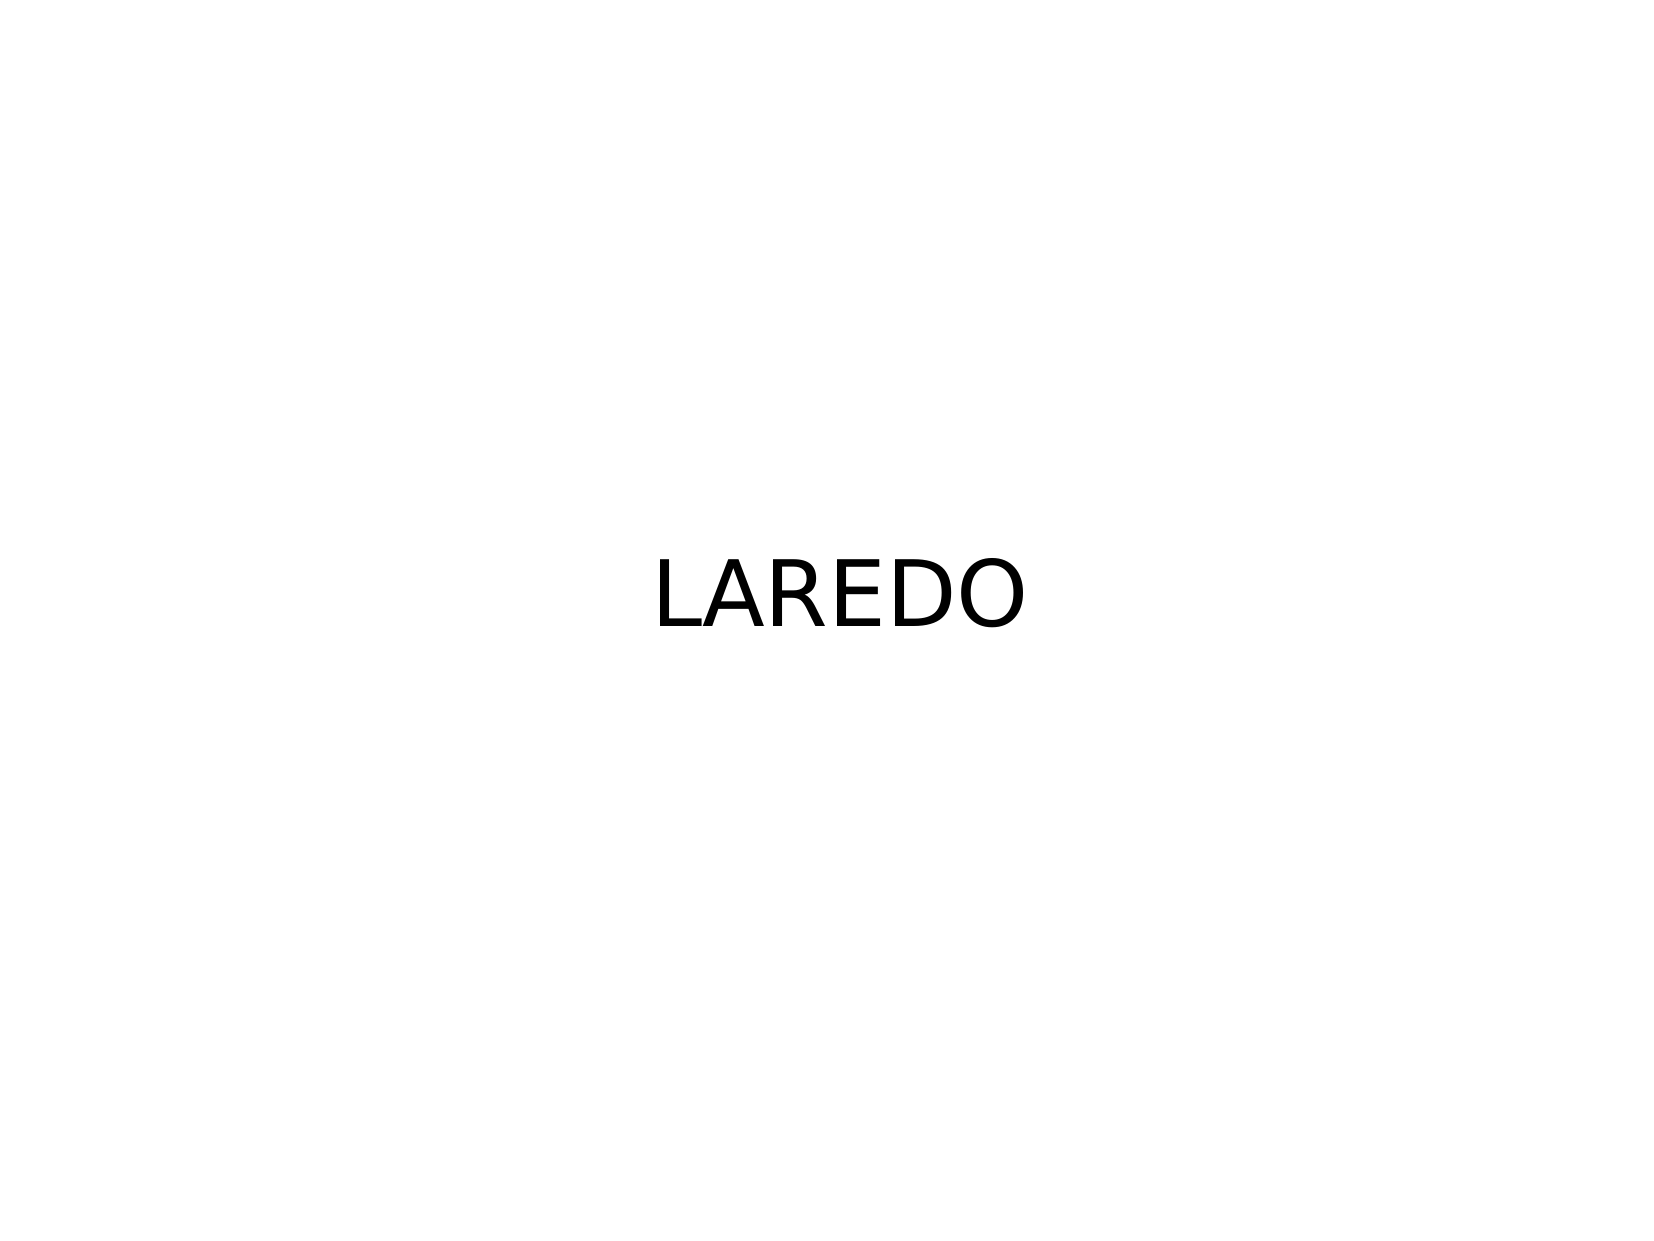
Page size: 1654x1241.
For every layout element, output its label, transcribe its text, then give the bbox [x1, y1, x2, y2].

subtitle LAREDO [82, 290, 1565, 1109]
